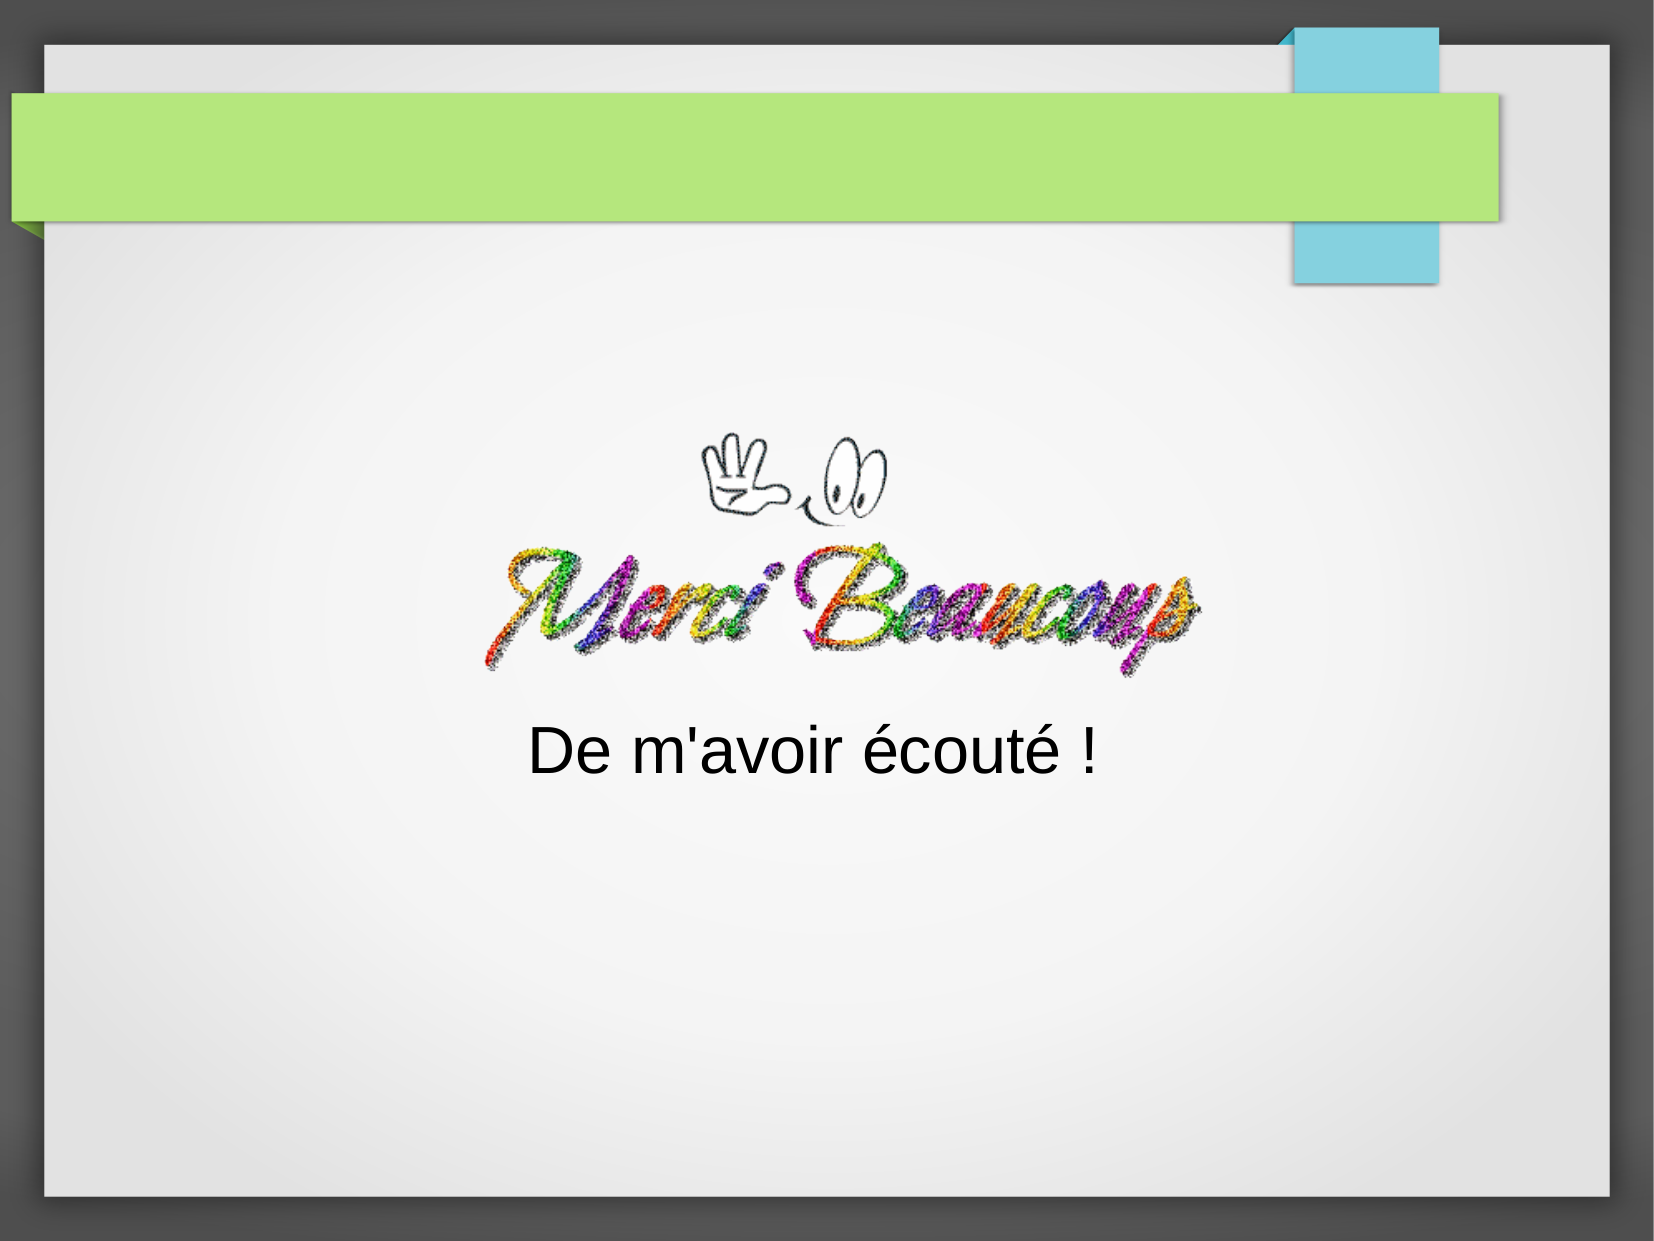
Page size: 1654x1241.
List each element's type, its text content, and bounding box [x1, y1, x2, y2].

picture [0, 0, 1654, 1241]
list De m'avoir écouté ! [527, 706, 1254, 872]
